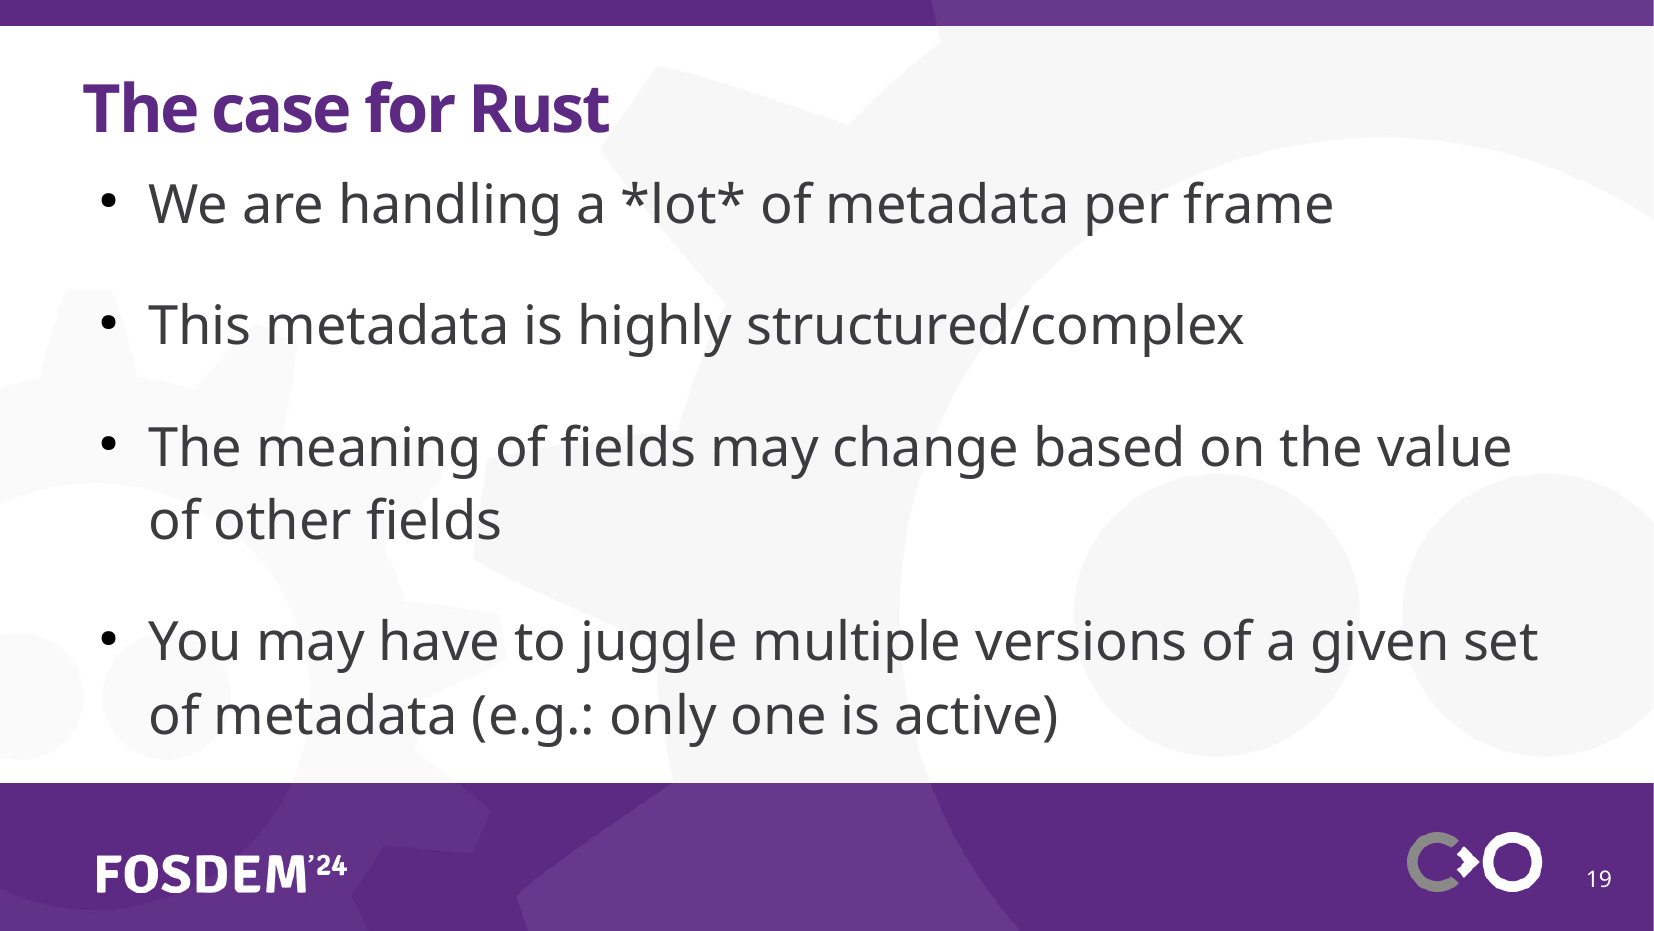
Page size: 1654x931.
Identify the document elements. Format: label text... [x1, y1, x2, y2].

title The case for Rust [82, 60, 1571, 154]
list We are handling a *lot* of metadata per frame This metadata is highly structured/complex The meaning of fields may change based on the value of other fields You may have to juggle multiple versions of a given set of metadata (e.g.: only one is active) [82, 165, 1571, 758]
picture [0, 0, 1654, 931]
